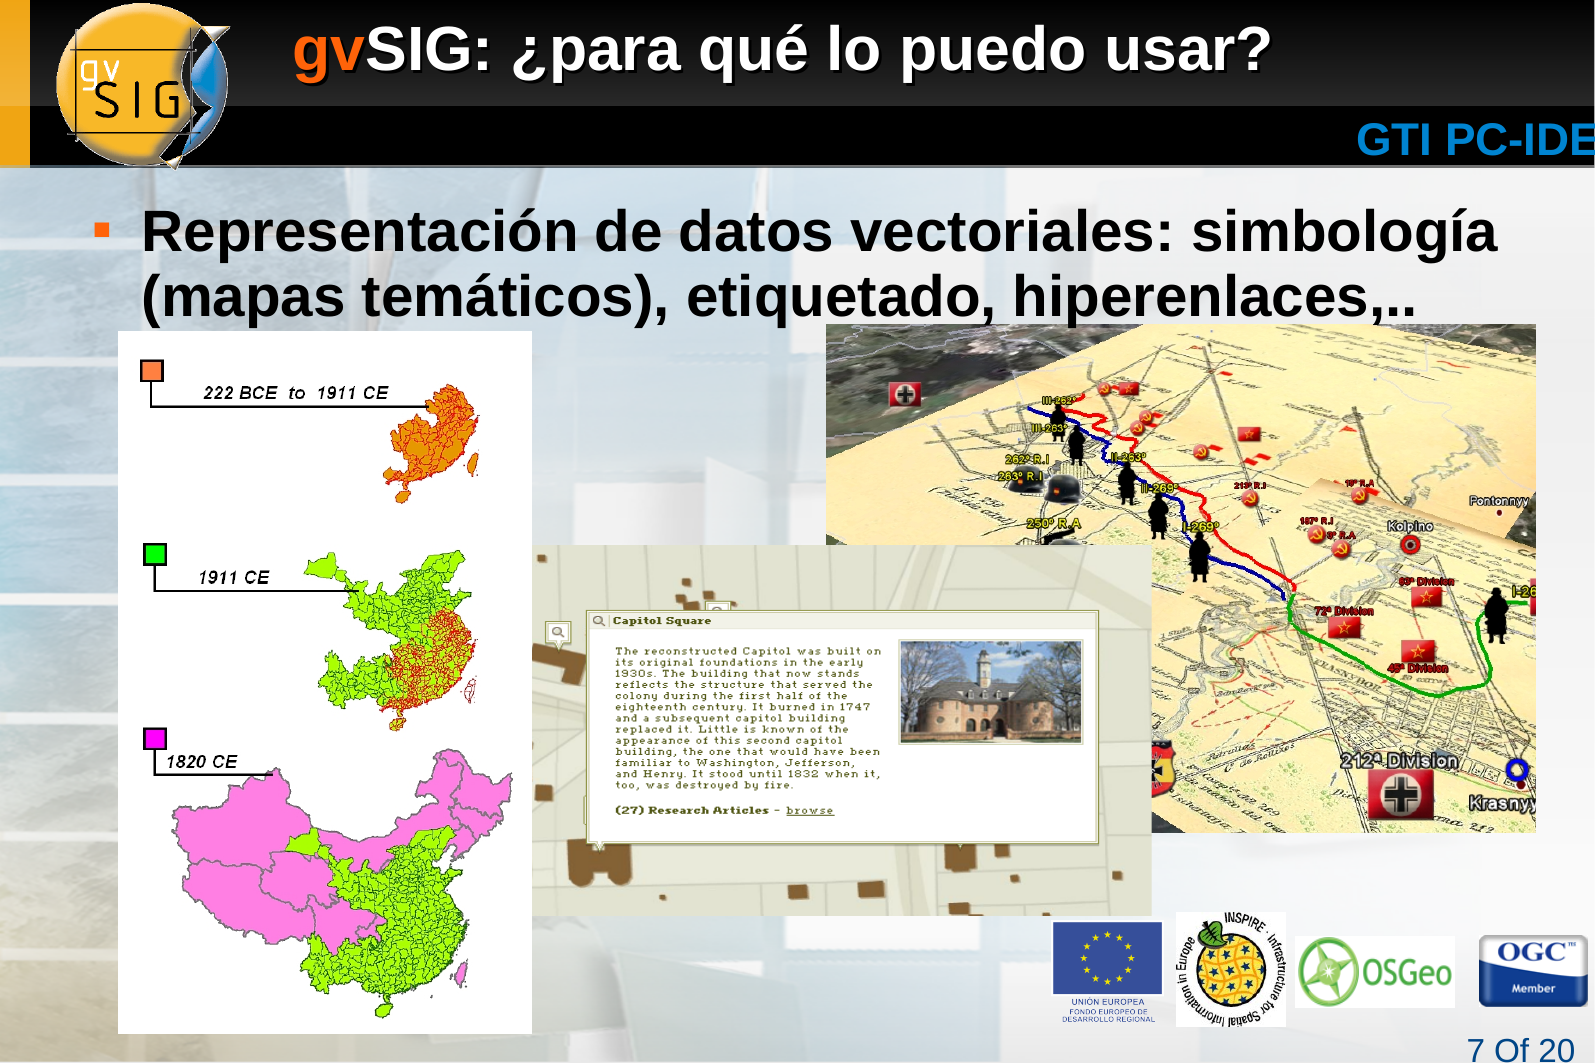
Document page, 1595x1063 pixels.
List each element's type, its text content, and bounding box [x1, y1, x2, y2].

list Representación de datos vectoriales: simbología (mapas temáticos), etiquetado, hiperenlaces,.. [0, 94, 1554, 797]
picture [0, 0, 1595, 1063]
picture [1579, 129, 1595, 136]
picture [1554, 129, 1561, 149]
picture [1579, 142, 1595, 150]
text_box gvSIG: ¿para qué lo puedo usar? [277, 9, 1388, 95]
